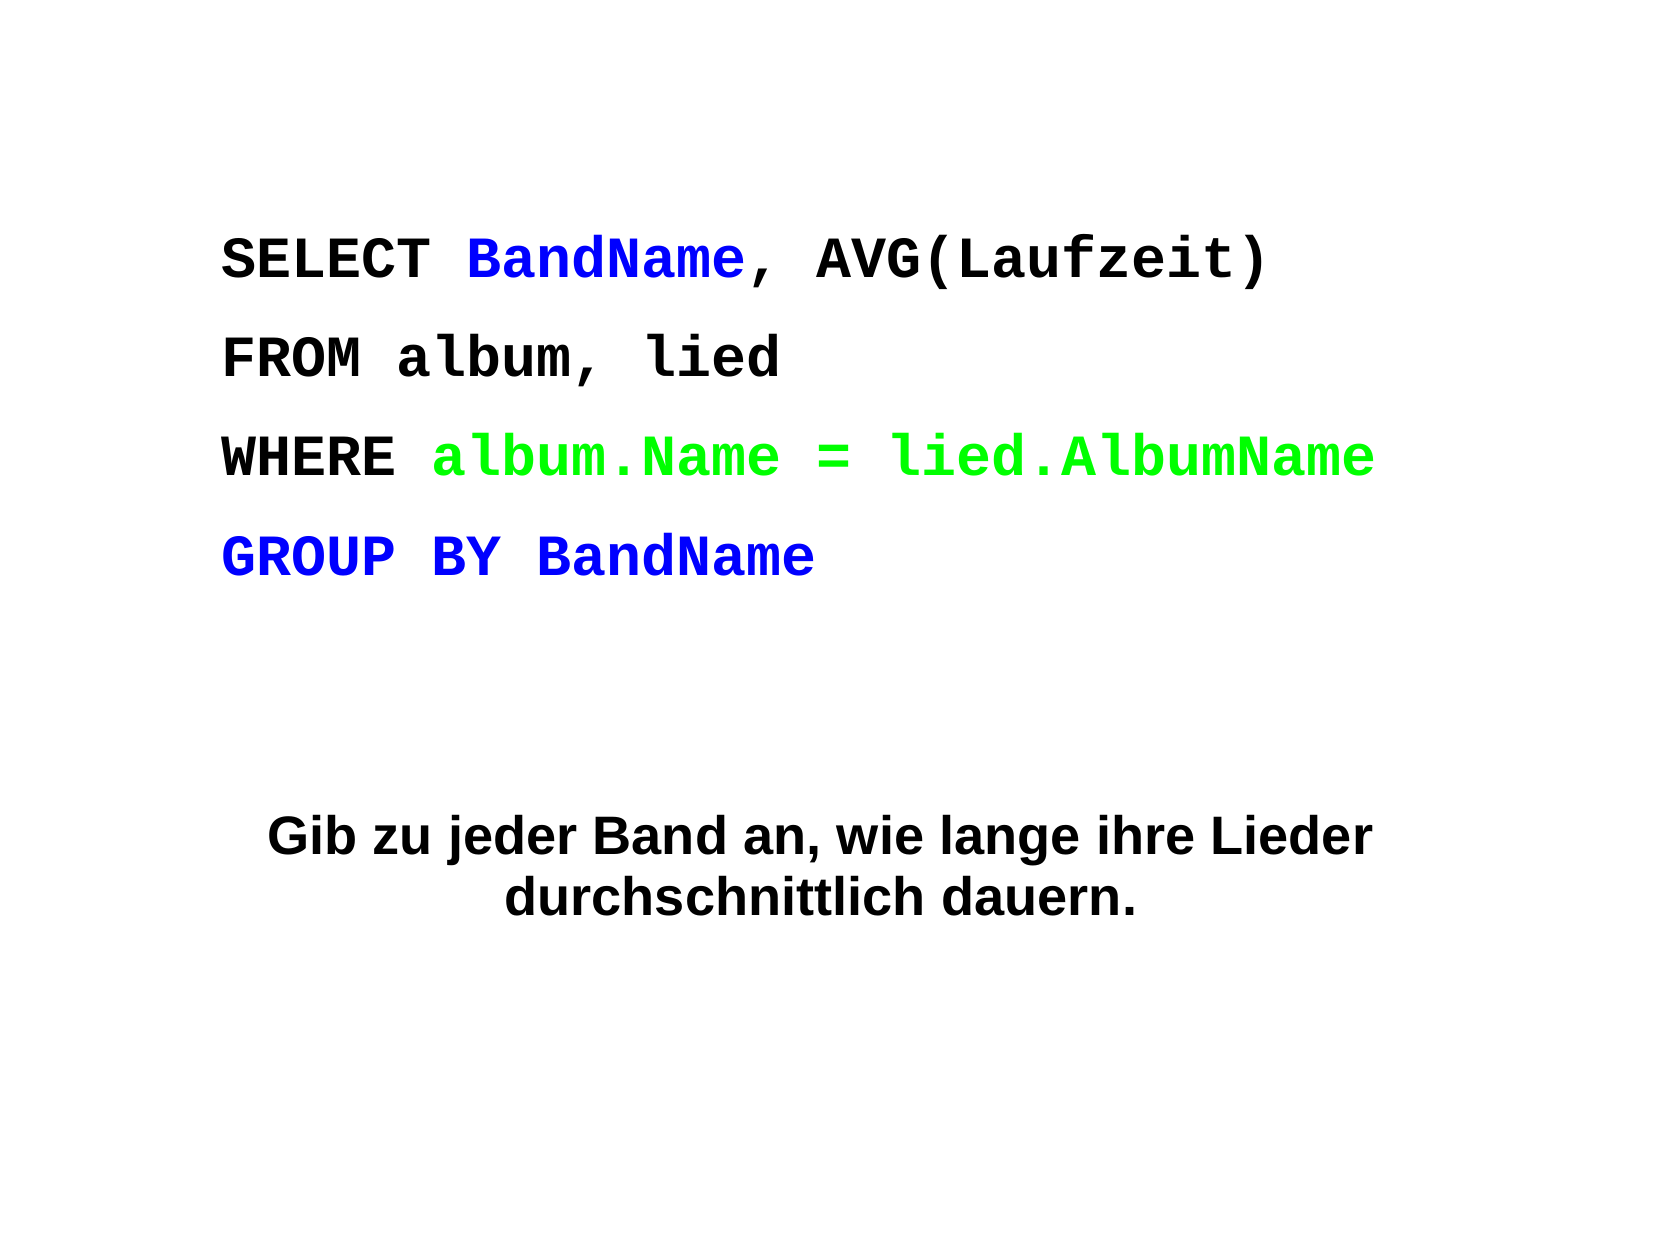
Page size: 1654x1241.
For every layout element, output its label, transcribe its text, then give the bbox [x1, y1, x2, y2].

title Gib zu jeder Band an, wie lange ihre Lieder durchschnittlich dauern. [76, 787, 1566, 945]
text_box SELECT BandName, AVG(Laufzeit) FROM album, lied WHERE album.Name = lied.AlbumName GROUP BY BandName [206, 188, 1565, 670]
